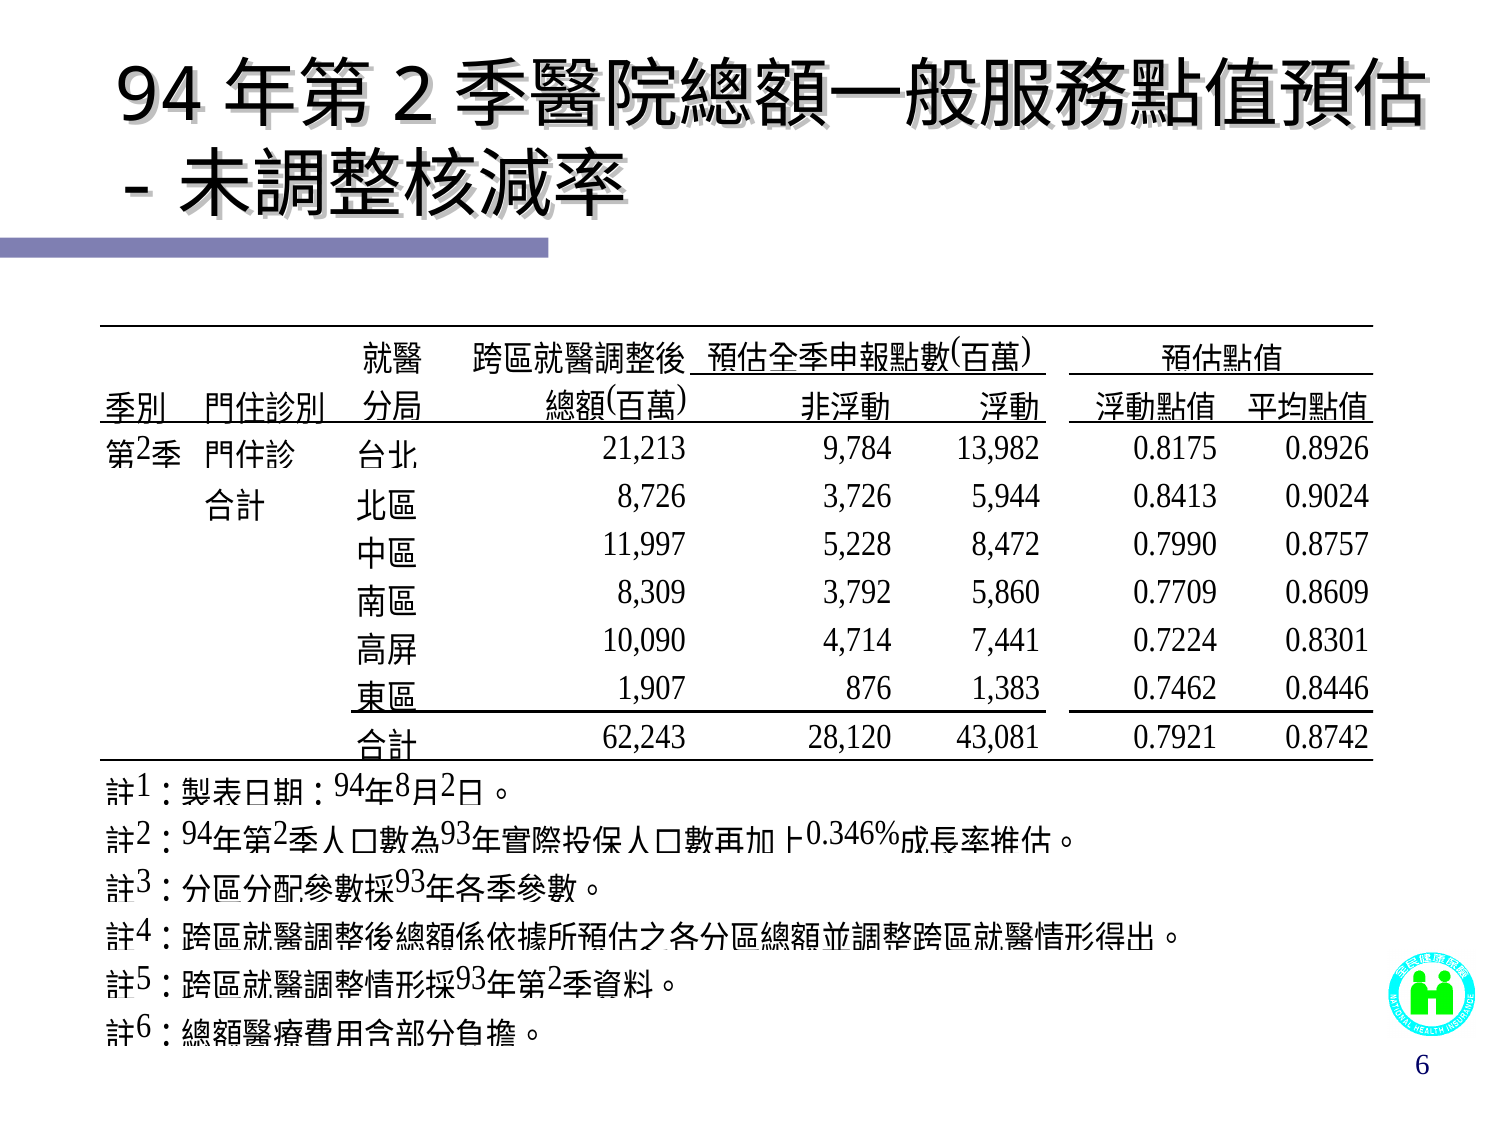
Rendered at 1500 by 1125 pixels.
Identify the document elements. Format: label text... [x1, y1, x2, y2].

picture [99, 324, 1375, 1051]
text_box [1400, 1037, 1476, 1125]
title 94年第2季醫院總額一般服務點值預估 -未調整核減率 [99, 37, 1500, 225]
